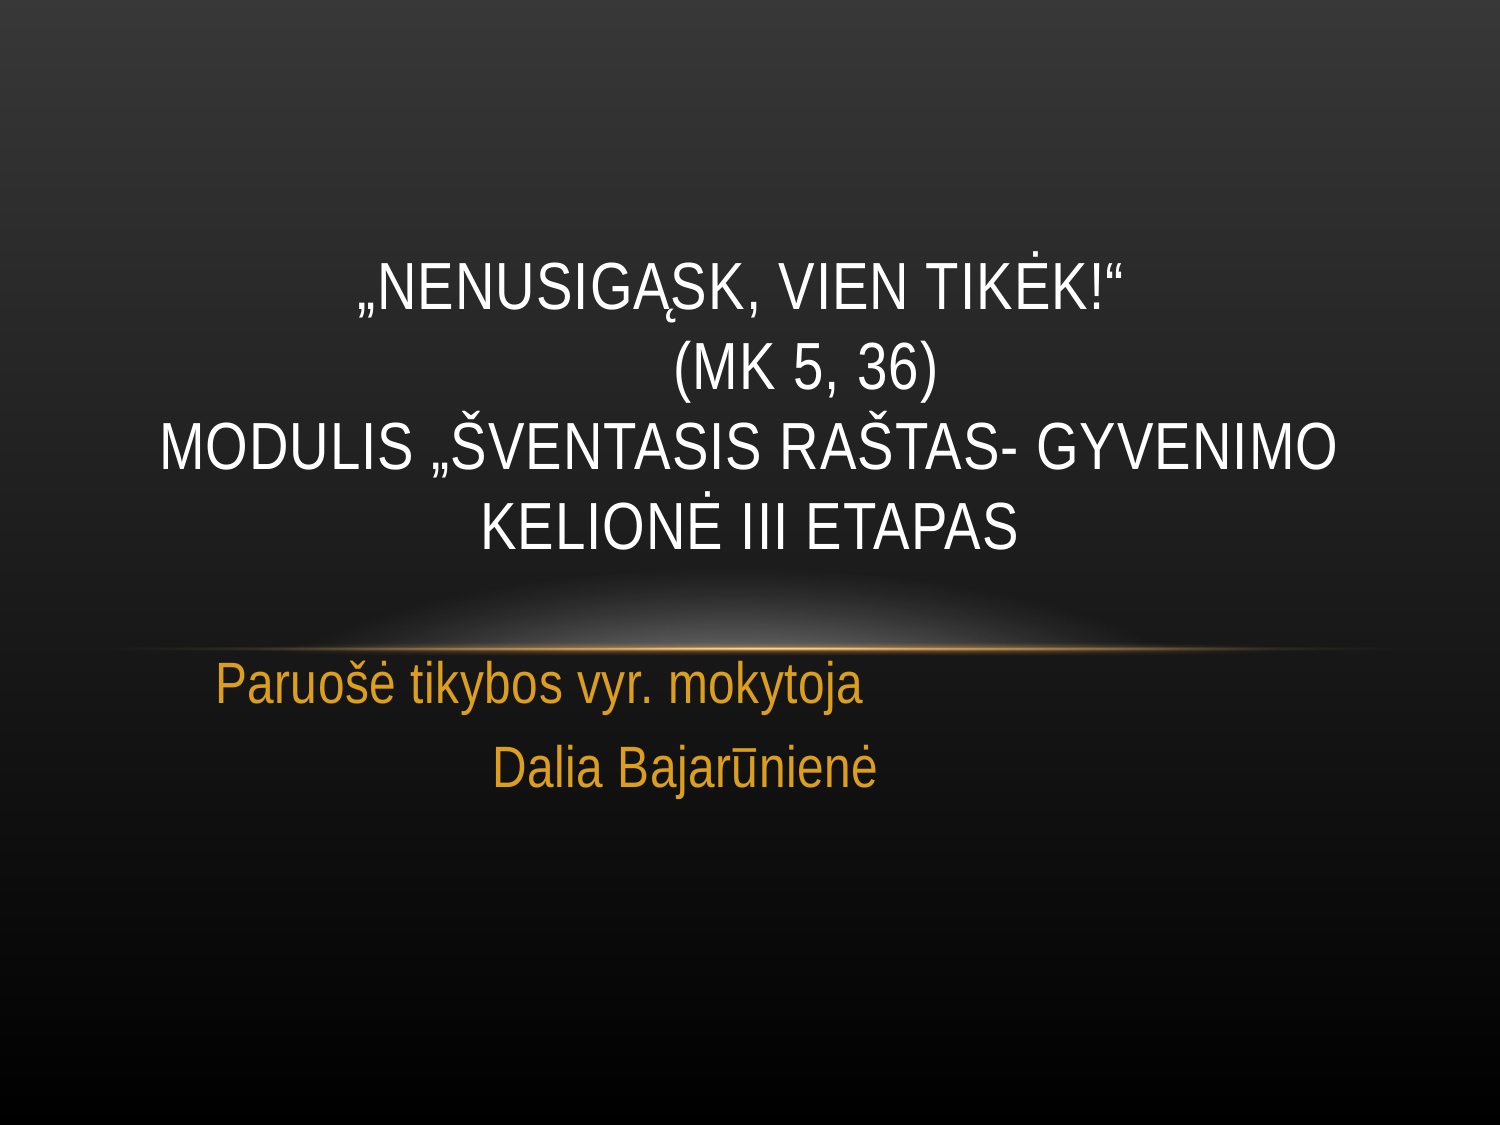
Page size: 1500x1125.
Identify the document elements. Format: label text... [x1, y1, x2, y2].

subtitle Paruošė tikybos vyr. mokytoja Dalia Bajarūnienė [200, 637, 1251, 925]
title „Nenusigąsk, vien tikėk!“ (Mk 5, 36) Modulis „Šventasis Raštas- gyvenimo kelionė III etapas [112, 208, 1388, 571]
